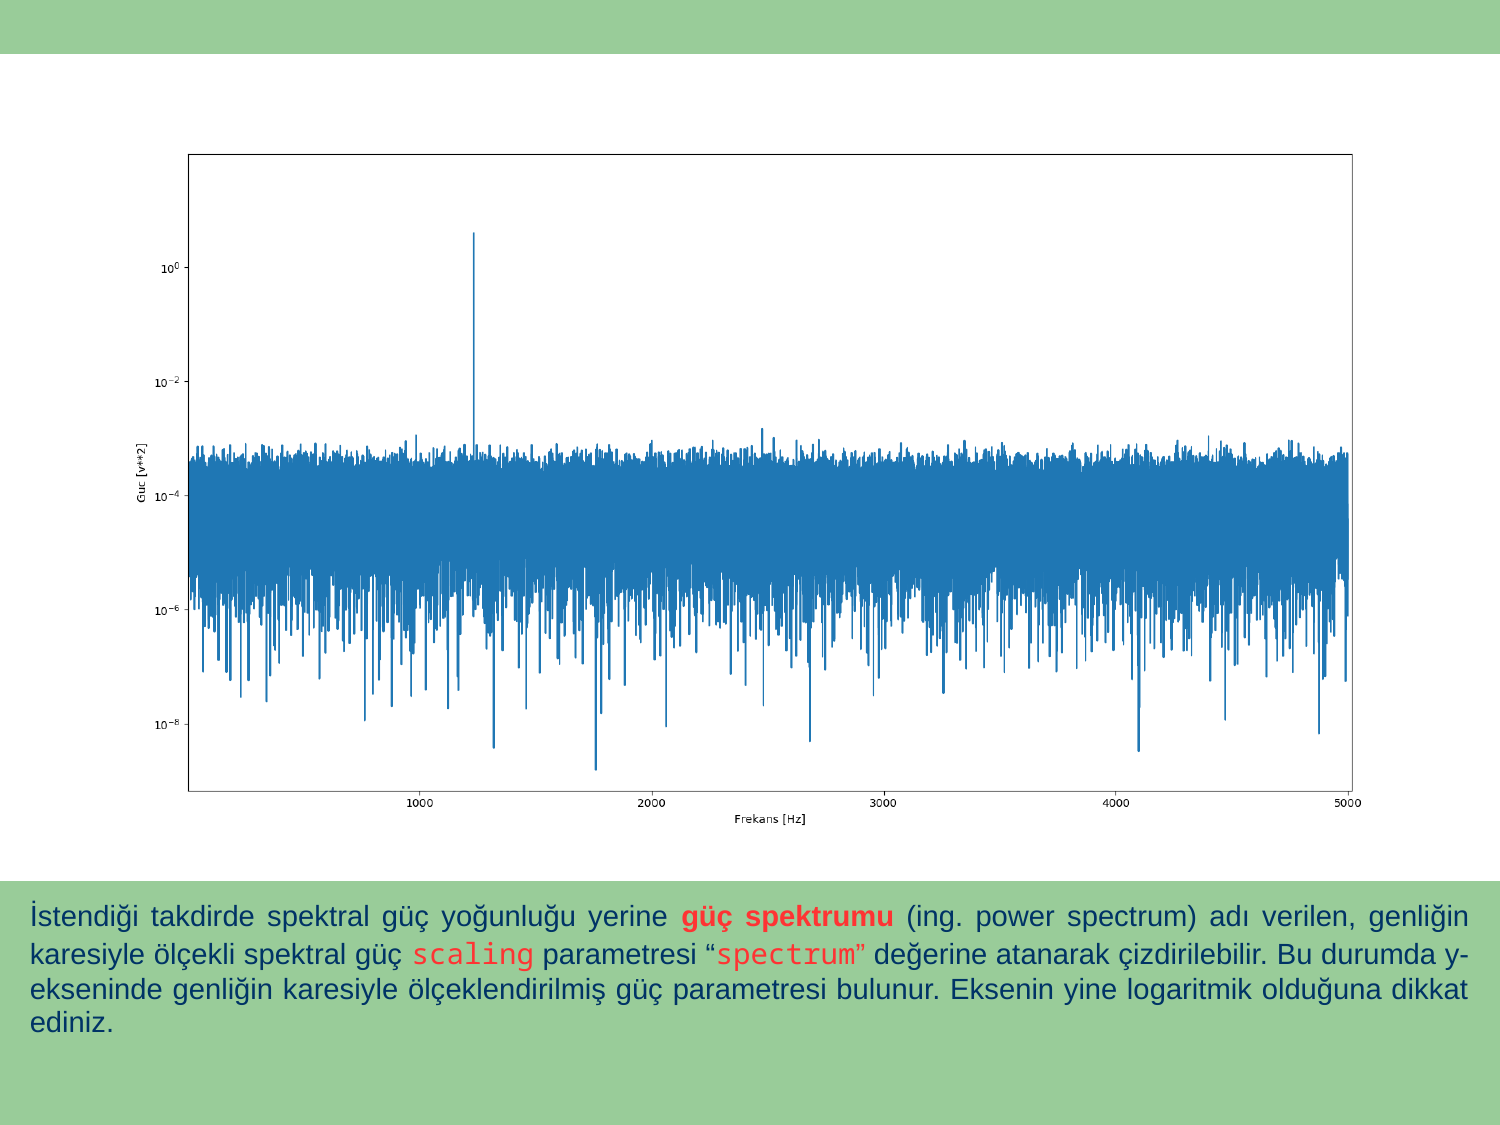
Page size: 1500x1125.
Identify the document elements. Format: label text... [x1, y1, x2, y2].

text_box İstendiği takdirde spektral güç yoğunluğu yerine güç spektrumu (ing. power spectrum) adı verilen, genliğin karesiyle ölçekli spektral güç scaling parametresi “spectrum” değerine atanarak çizdirilebilir. Bu durumda y-ekseninde genliğin karesiyle ölçeklendirilmiş güç parametresi bulunur. Eksenin yine logaritmik olduğuna dikkat ediniz. [15, 892, 1486, 1042]
picture [0, 54, 1500, 881]
